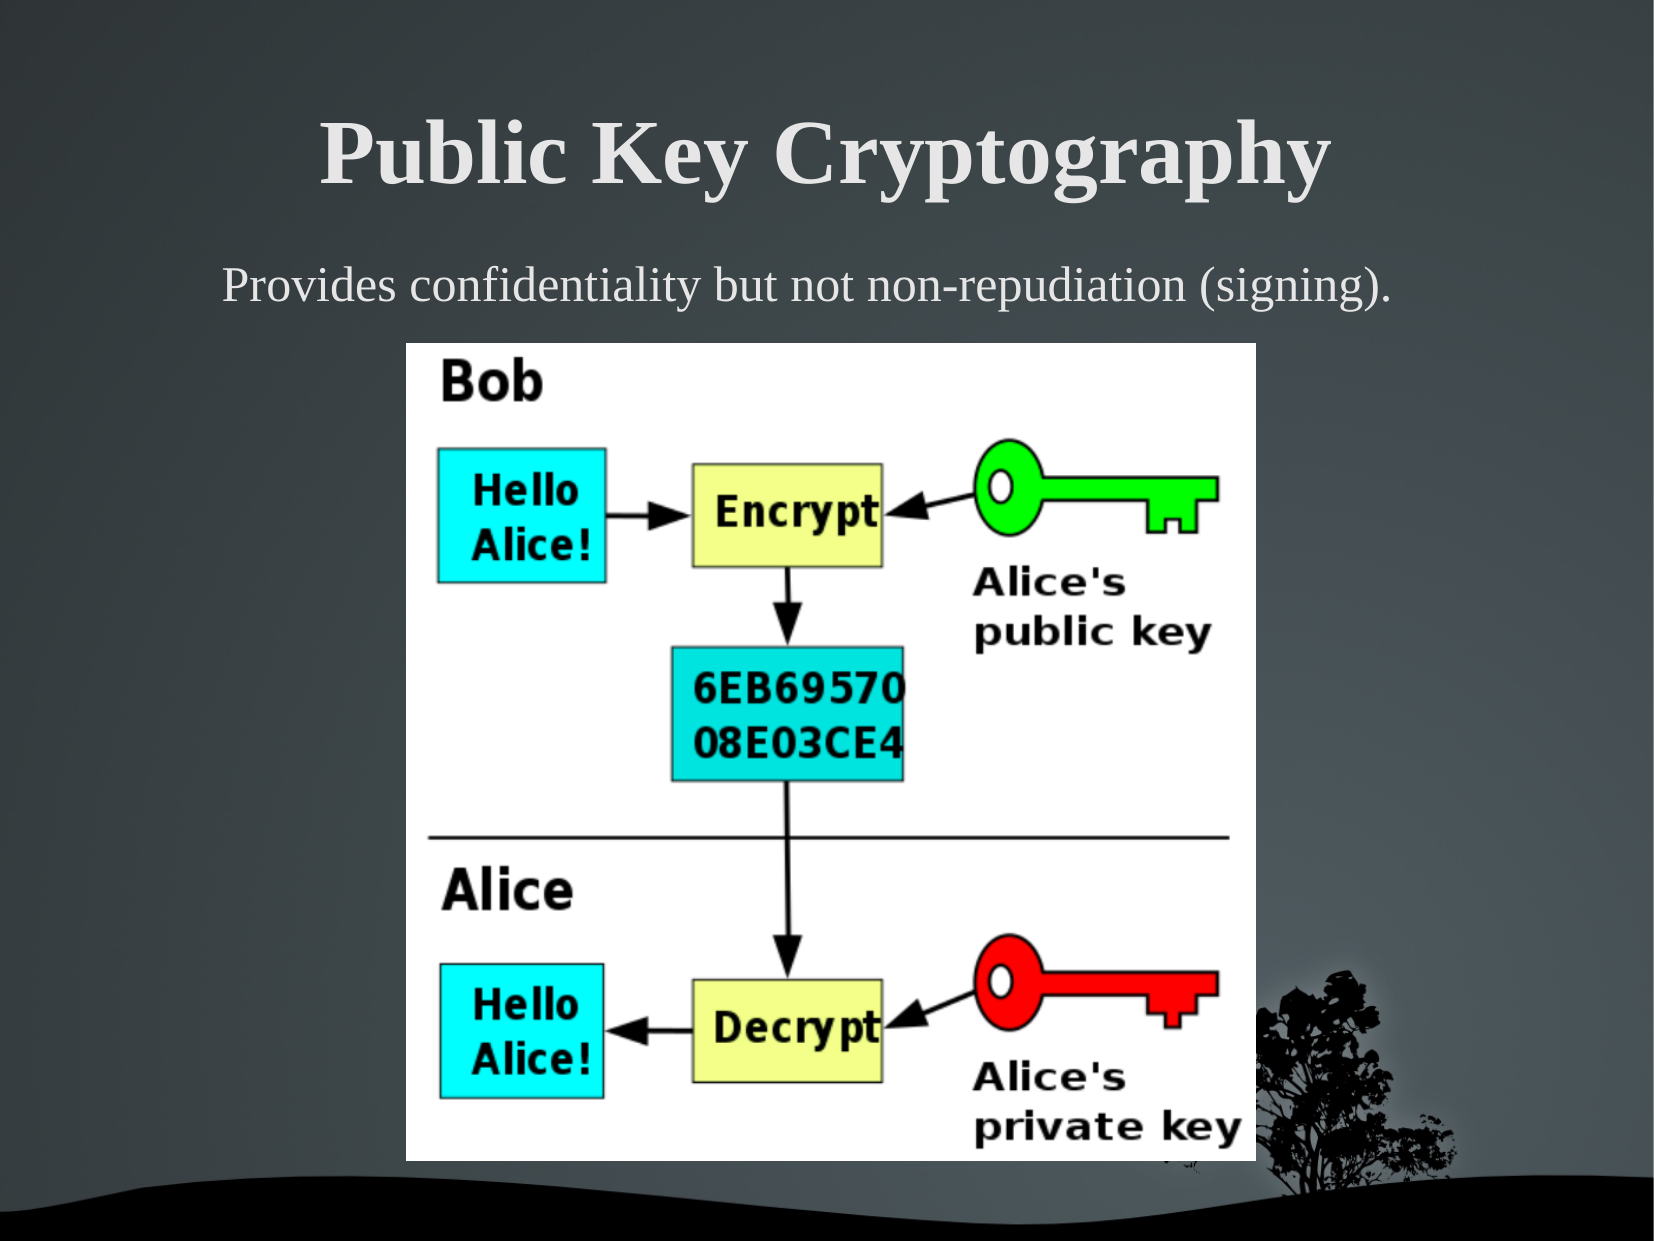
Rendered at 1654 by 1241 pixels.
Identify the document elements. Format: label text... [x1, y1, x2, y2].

title Public Key Cryptography [82, 49, 1571, 257]
text_box Provides confidentiality but not non-repudiation (signing). [204, 256, 1456, 348]
picture [0, 0, 1654, 1241]
